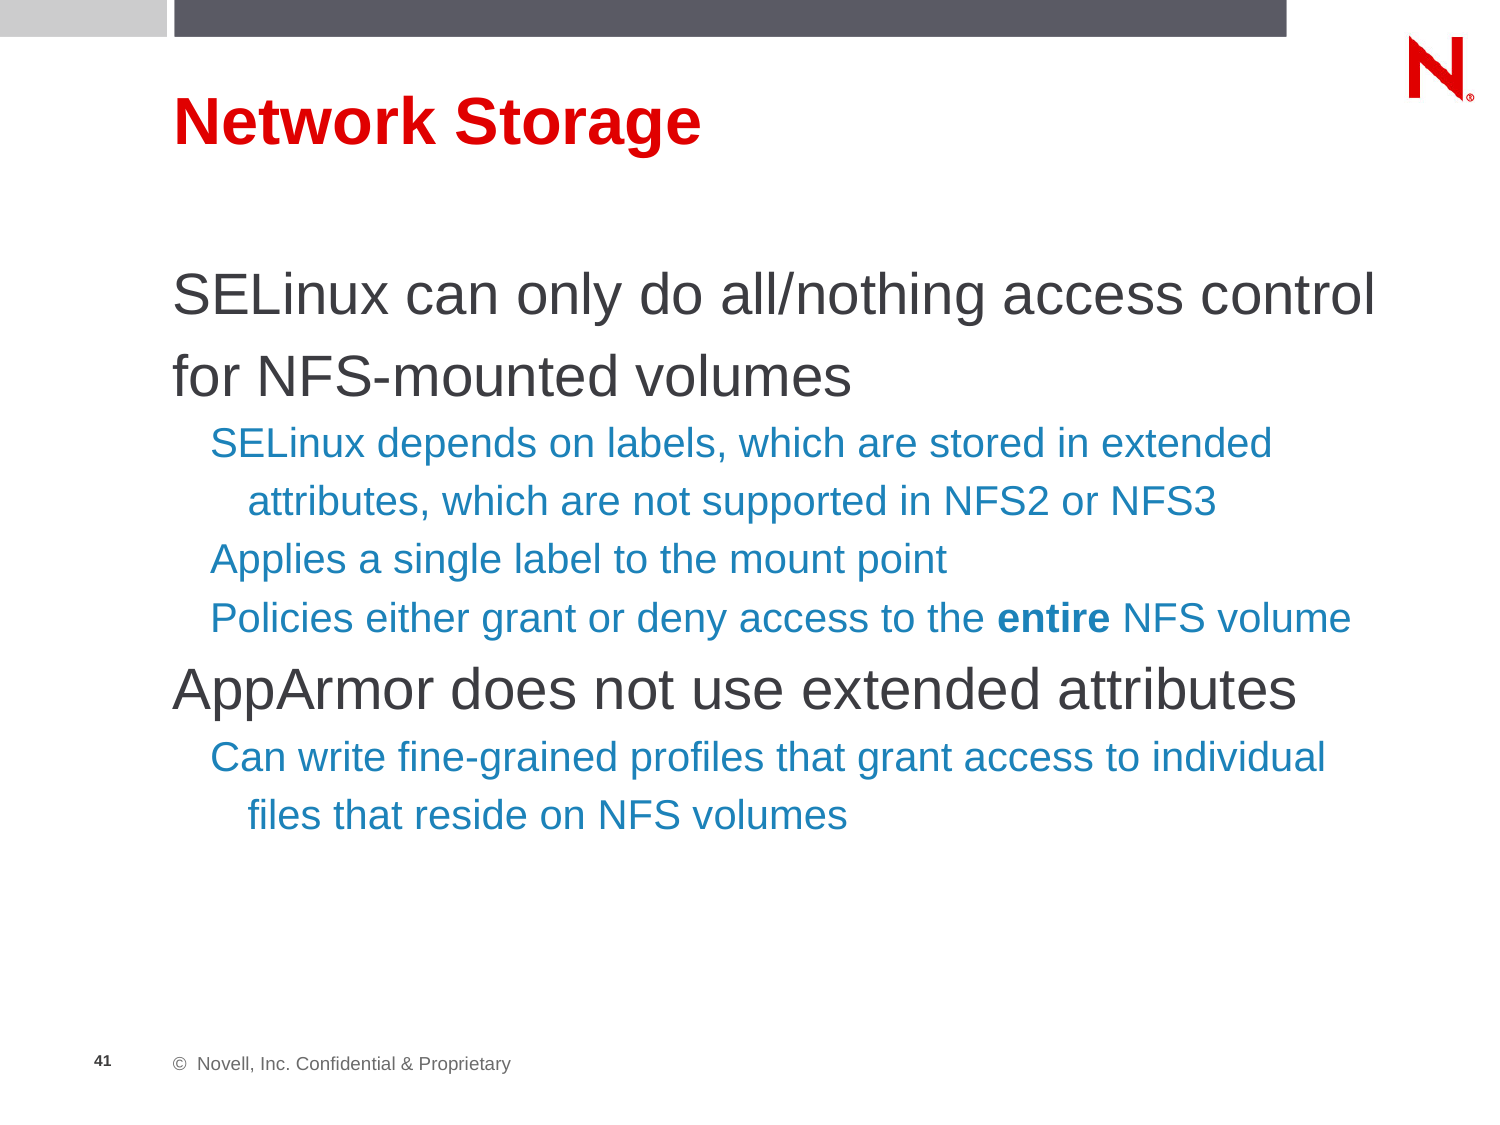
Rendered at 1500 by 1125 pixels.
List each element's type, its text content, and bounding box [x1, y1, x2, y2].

list SELinux can only do all/nothing access control for NFS-mounted volumes SELinux depends on labels, which are stored in extended attributes, which are not supported in NFS2 or NFS3 Applies a single label to the mount point Policies either grant or deny access to the entire NFS volume AppArmor does not use extended attributes Can write fine-grained profiles that grant access to individual files that reside on NFS volumes [172, 246, 1413, 998]
title Network Storage [173, 41, 1395, 205]
picture [1404, 32, 1477, 105]
